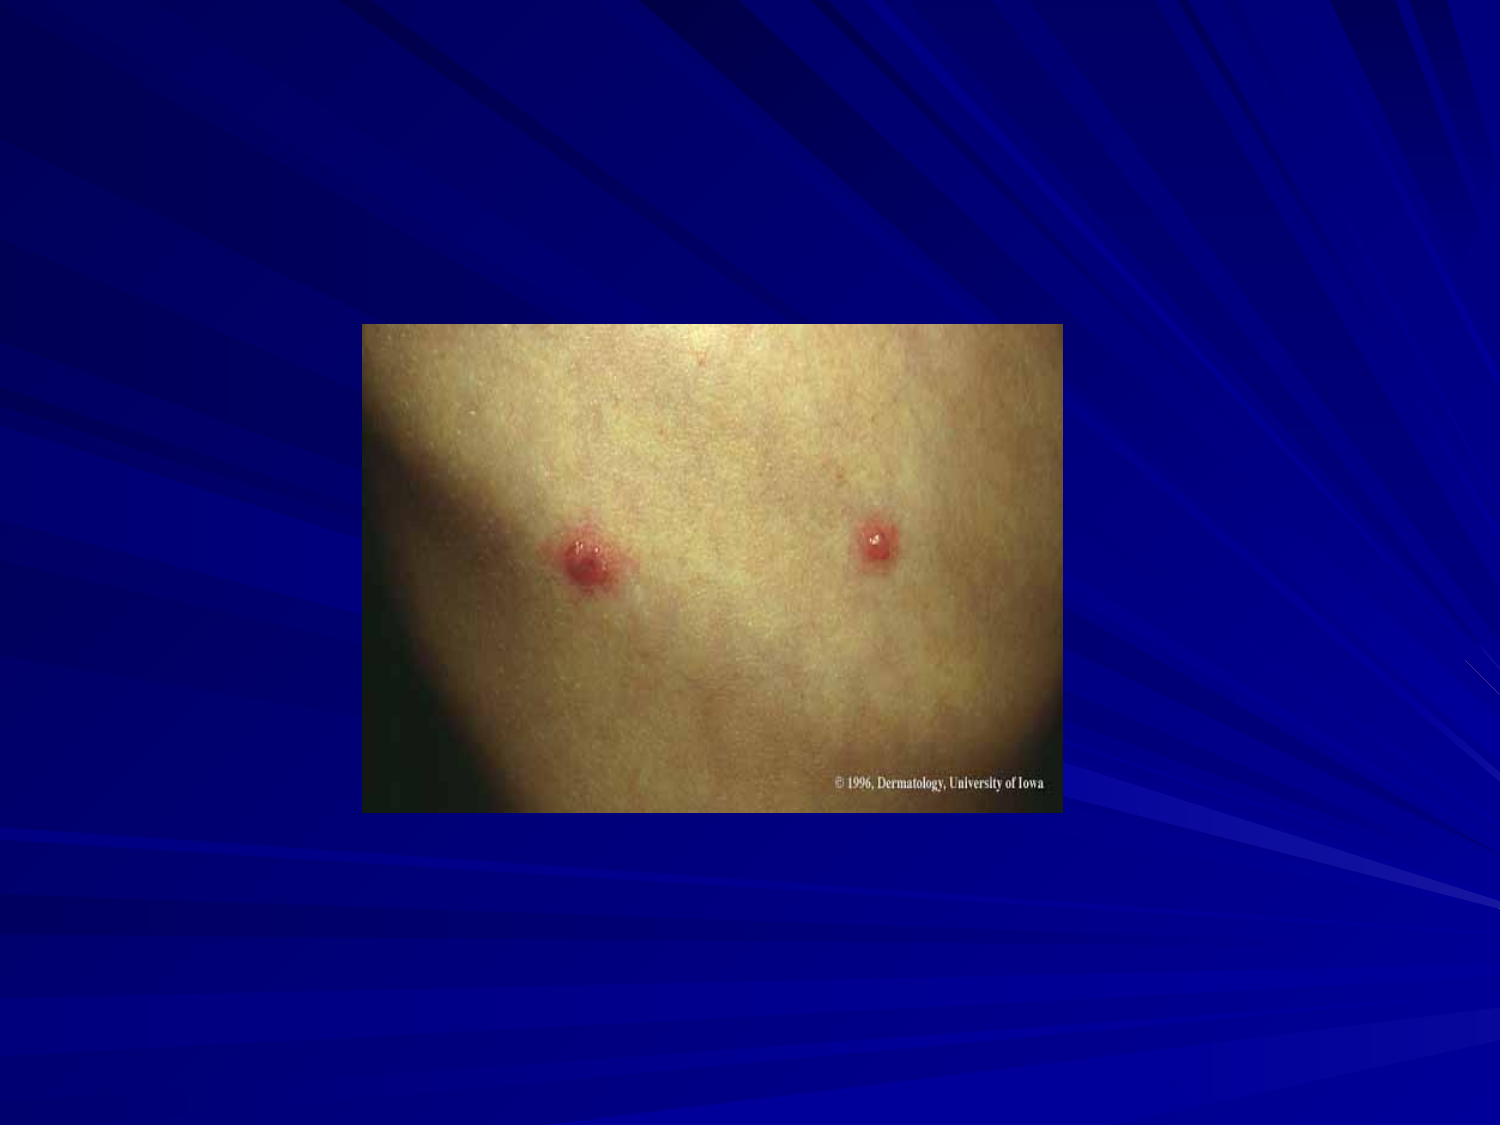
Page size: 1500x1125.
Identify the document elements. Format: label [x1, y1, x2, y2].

picture [362, 324, 1063, 813]
